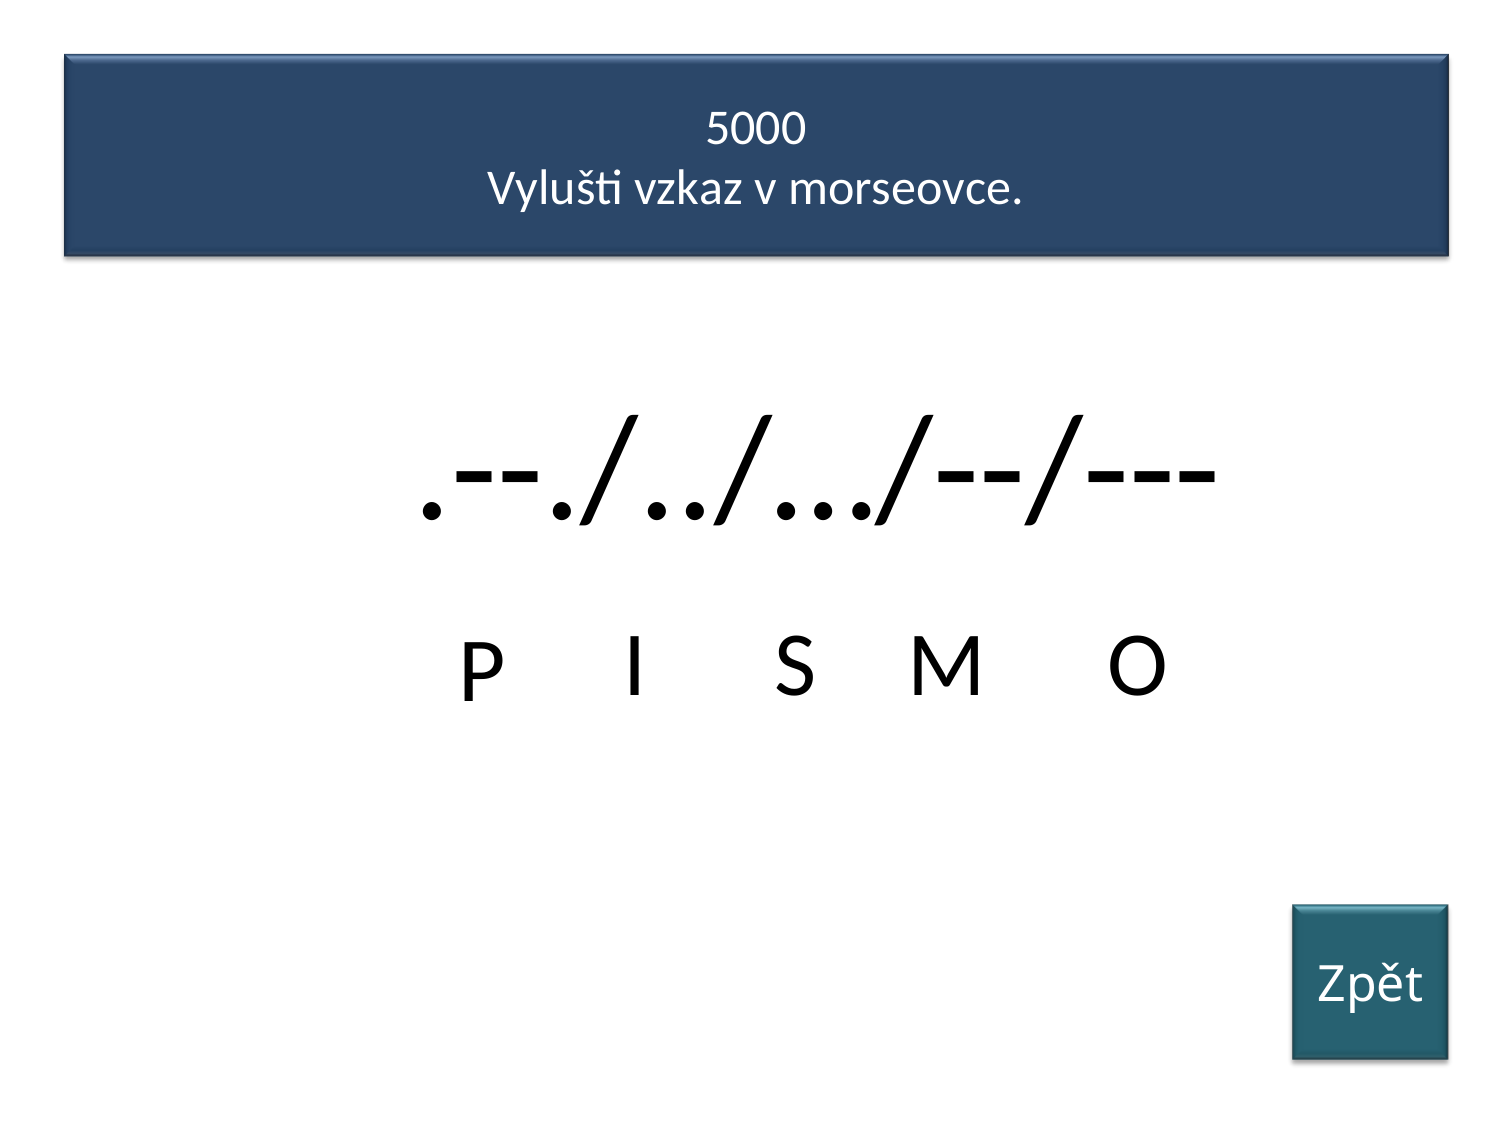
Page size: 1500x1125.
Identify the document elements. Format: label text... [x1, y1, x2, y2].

text_box O [1092, 596, 1184, 722]
picture [55, 49, 1457, 268]
text_box Zpět [1293, 904, 1447, 1059]
text_box M [892, 596, 1001, 722]
text_box I [608, 596, 662, 722]
text_box 5000 Vylušti vzkaz v morseovce. [64, 54, 1447, 256]
text_box .--./../…/--/--- [398, 361, 1238, 558]
text_box S [759, 596, 832, 722]
picture [1273, 899, 1466, 1072]
text_box P [443, 601, 521, 728]
